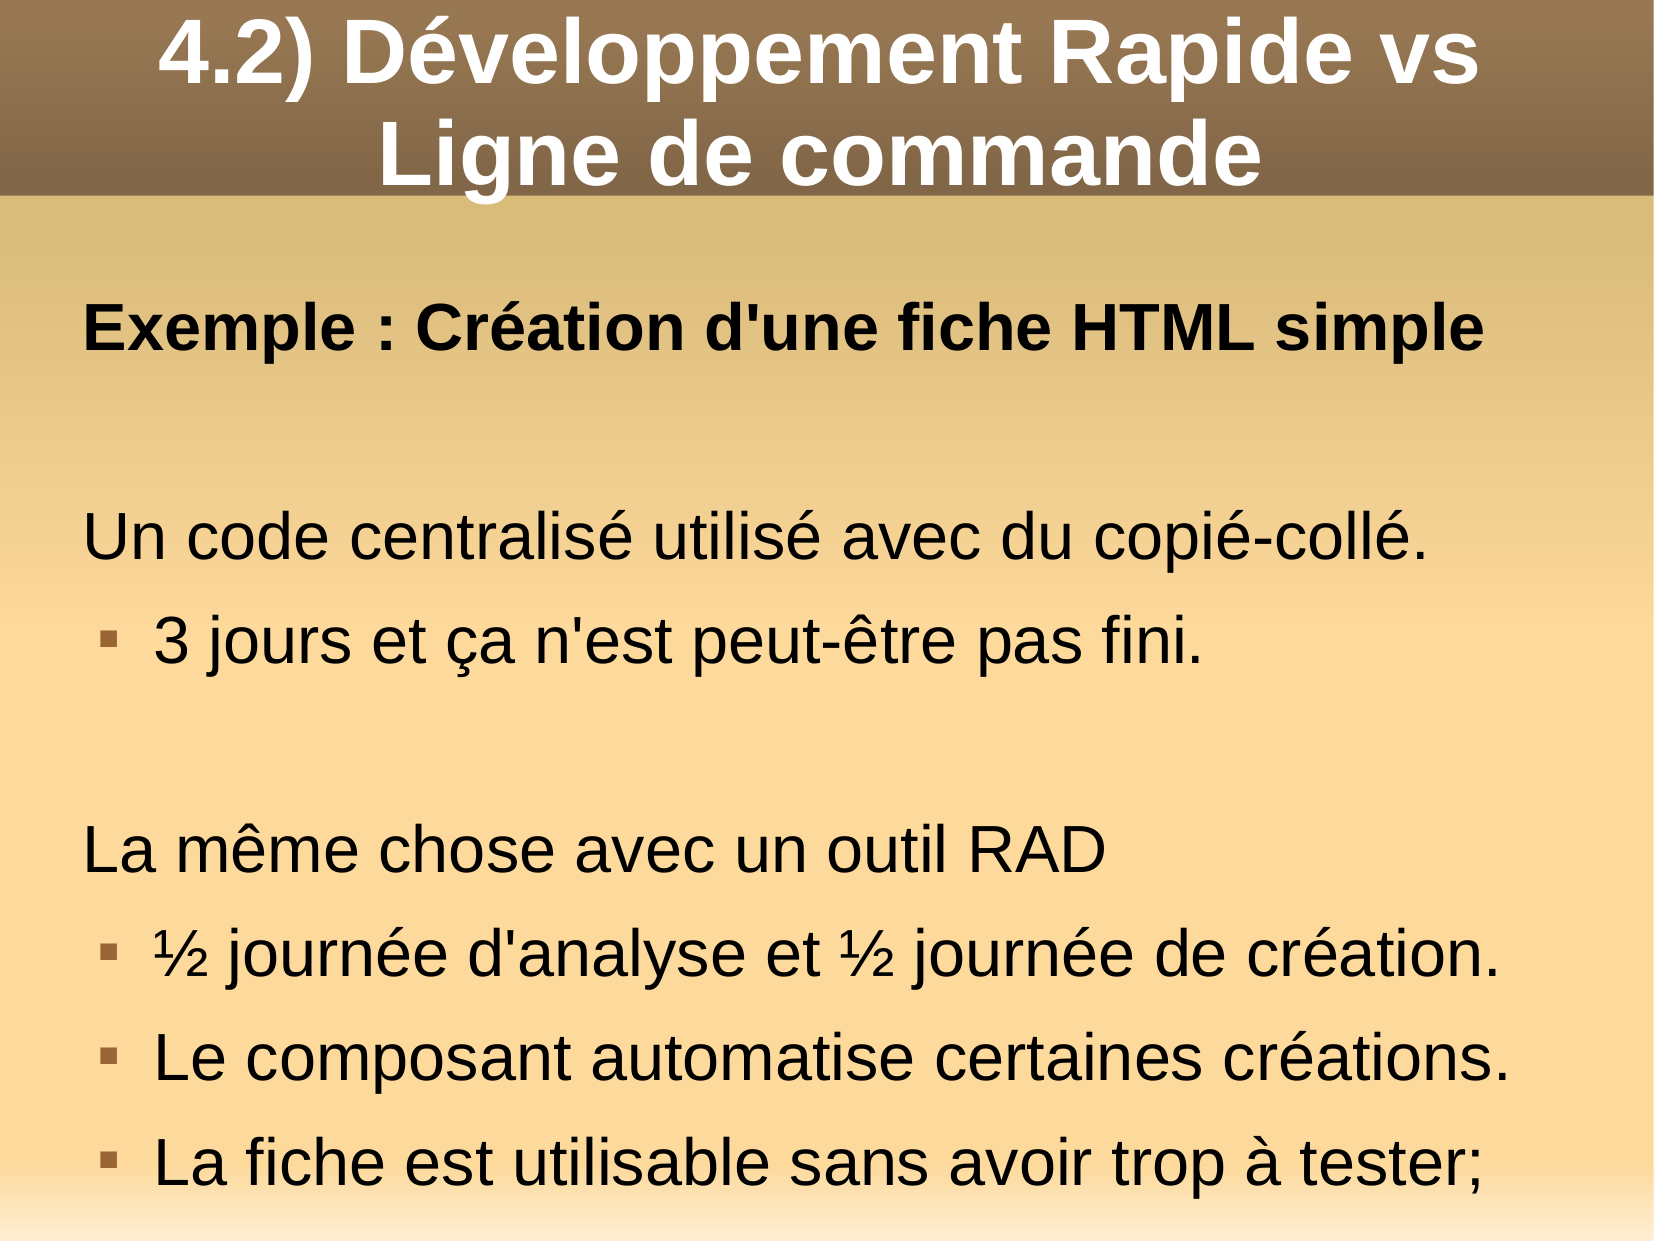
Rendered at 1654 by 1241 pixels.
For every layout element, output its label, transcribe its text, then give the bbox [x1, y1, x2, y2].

title 4.2) Développement Rapide vs Ligne de commande [76, 0, 1565, 206]
list Exemple : Création d'une fiche HTML simple Un code centralisé utilisé avec du copié-collé. 3 jours et ça n'est peut-être pas fini. La même chose avec un outil RAD ½ journée d'analyse et ½ journée de création. Le composant automatise certaines créations. La fiche est utilisable sans avoir trop à tester; [82, 290, 1571, 1200]
picture [0, 0, 1654, 1241]
